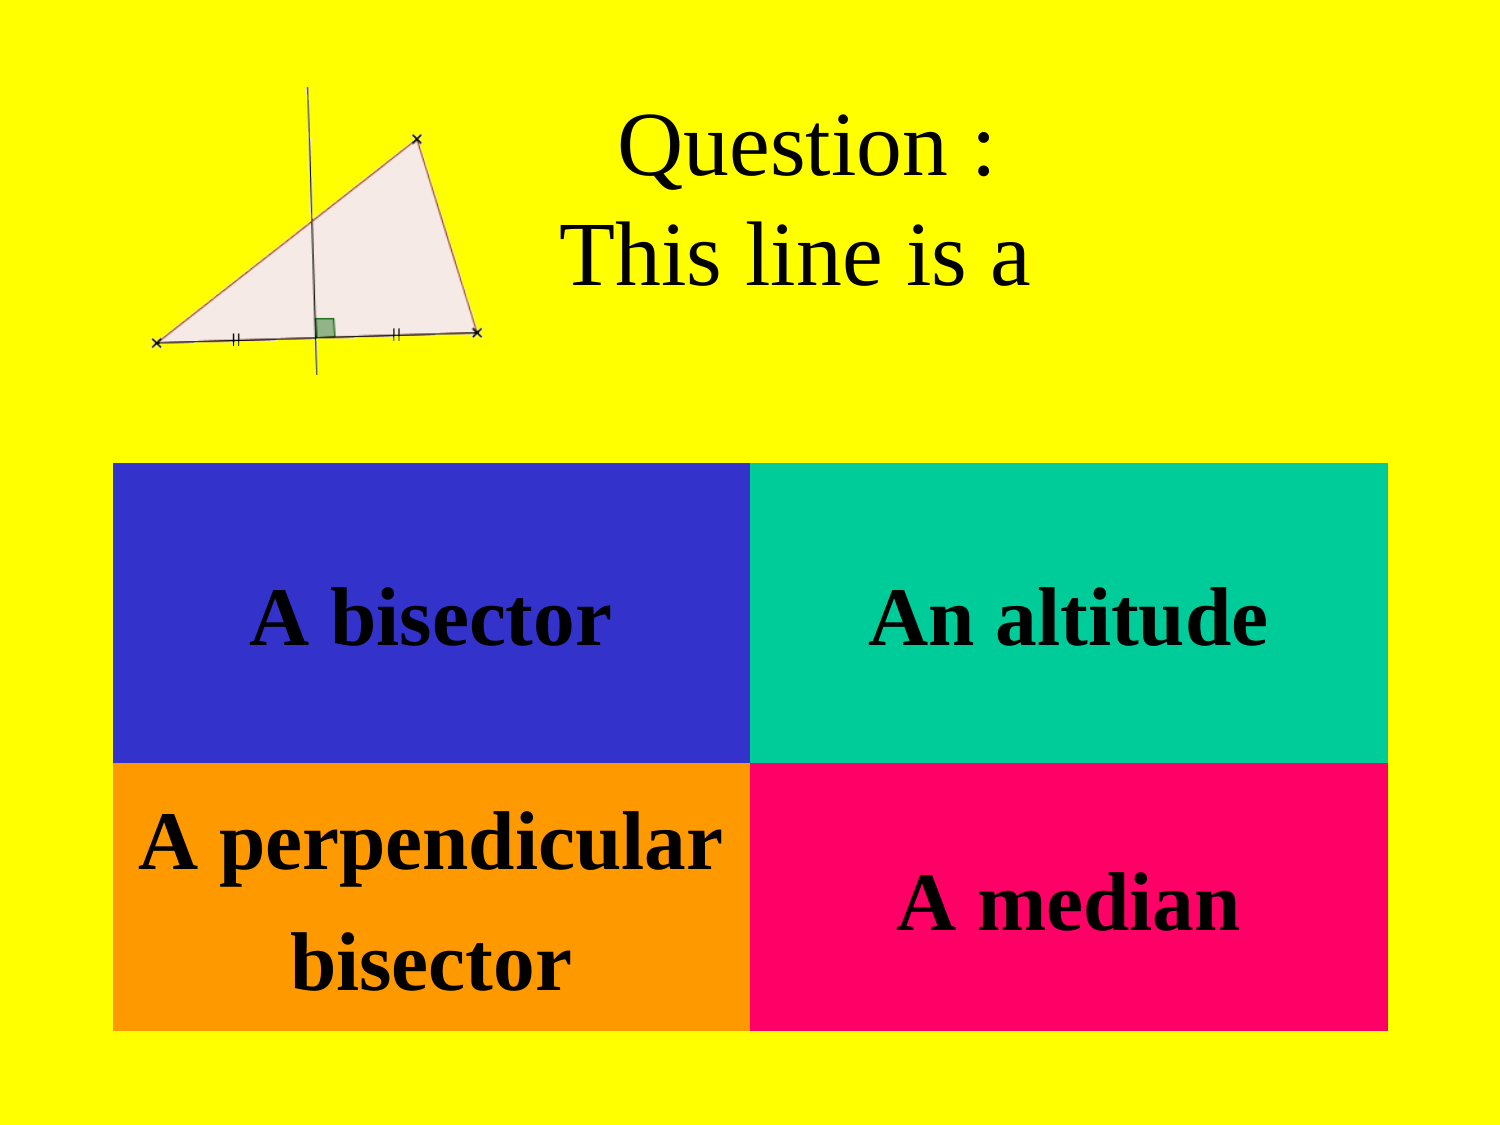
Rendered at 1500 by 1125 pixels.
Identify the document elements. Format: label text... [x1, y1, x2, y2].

title Question : This line is a [112, 76, 1388, 312]
table_header A bisector [113, 463, 750, 763]
table_cell A median [750, 763, 1388, 1031]
picture [112, 87, 513, 375]
table_header An altitude [750, 463, 1388, 763]
table_cell A perpendicular bisector [113, 763, 750, 1031]
